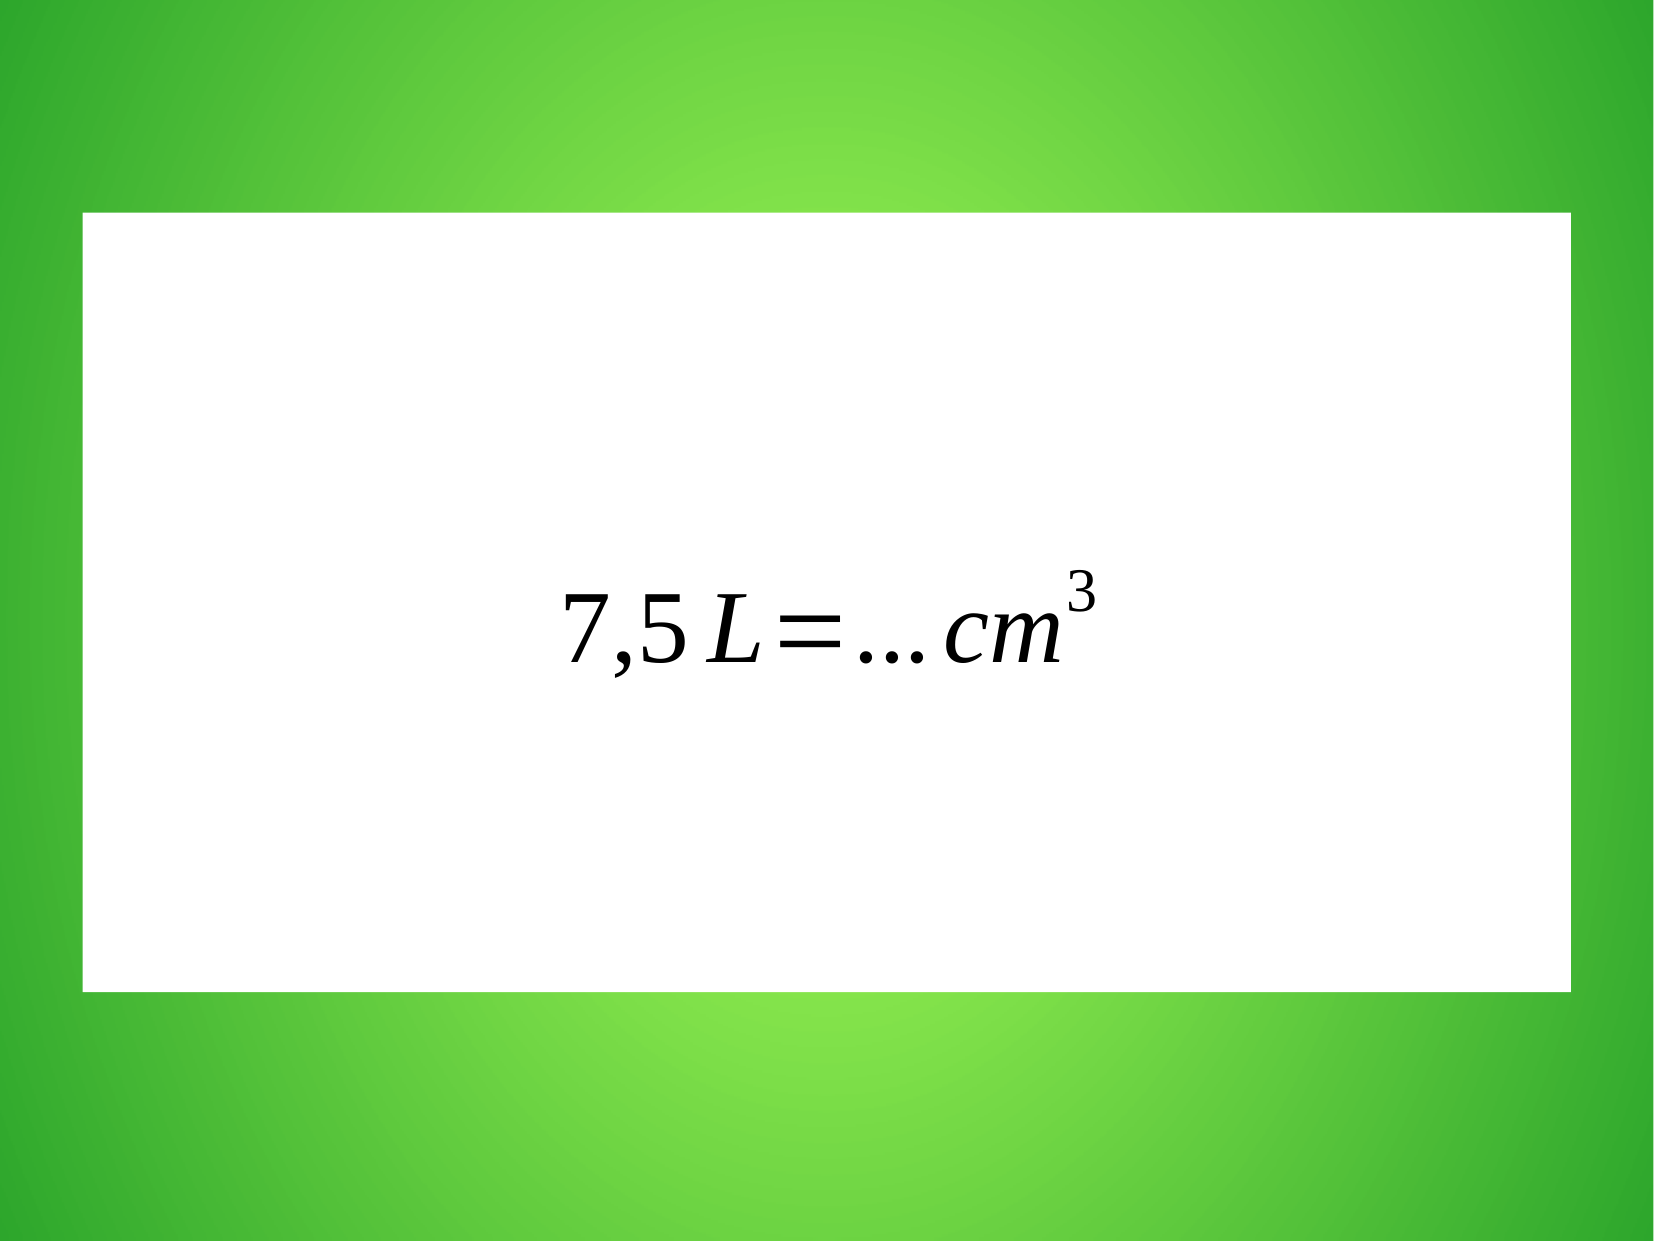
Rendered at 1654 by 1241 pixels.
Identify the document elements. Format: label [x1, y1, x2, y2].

picture [0, 0, 1654, 1241]
subtitle [82, 212, 1571, 993]
chart [552, 555, 1104, 685]
